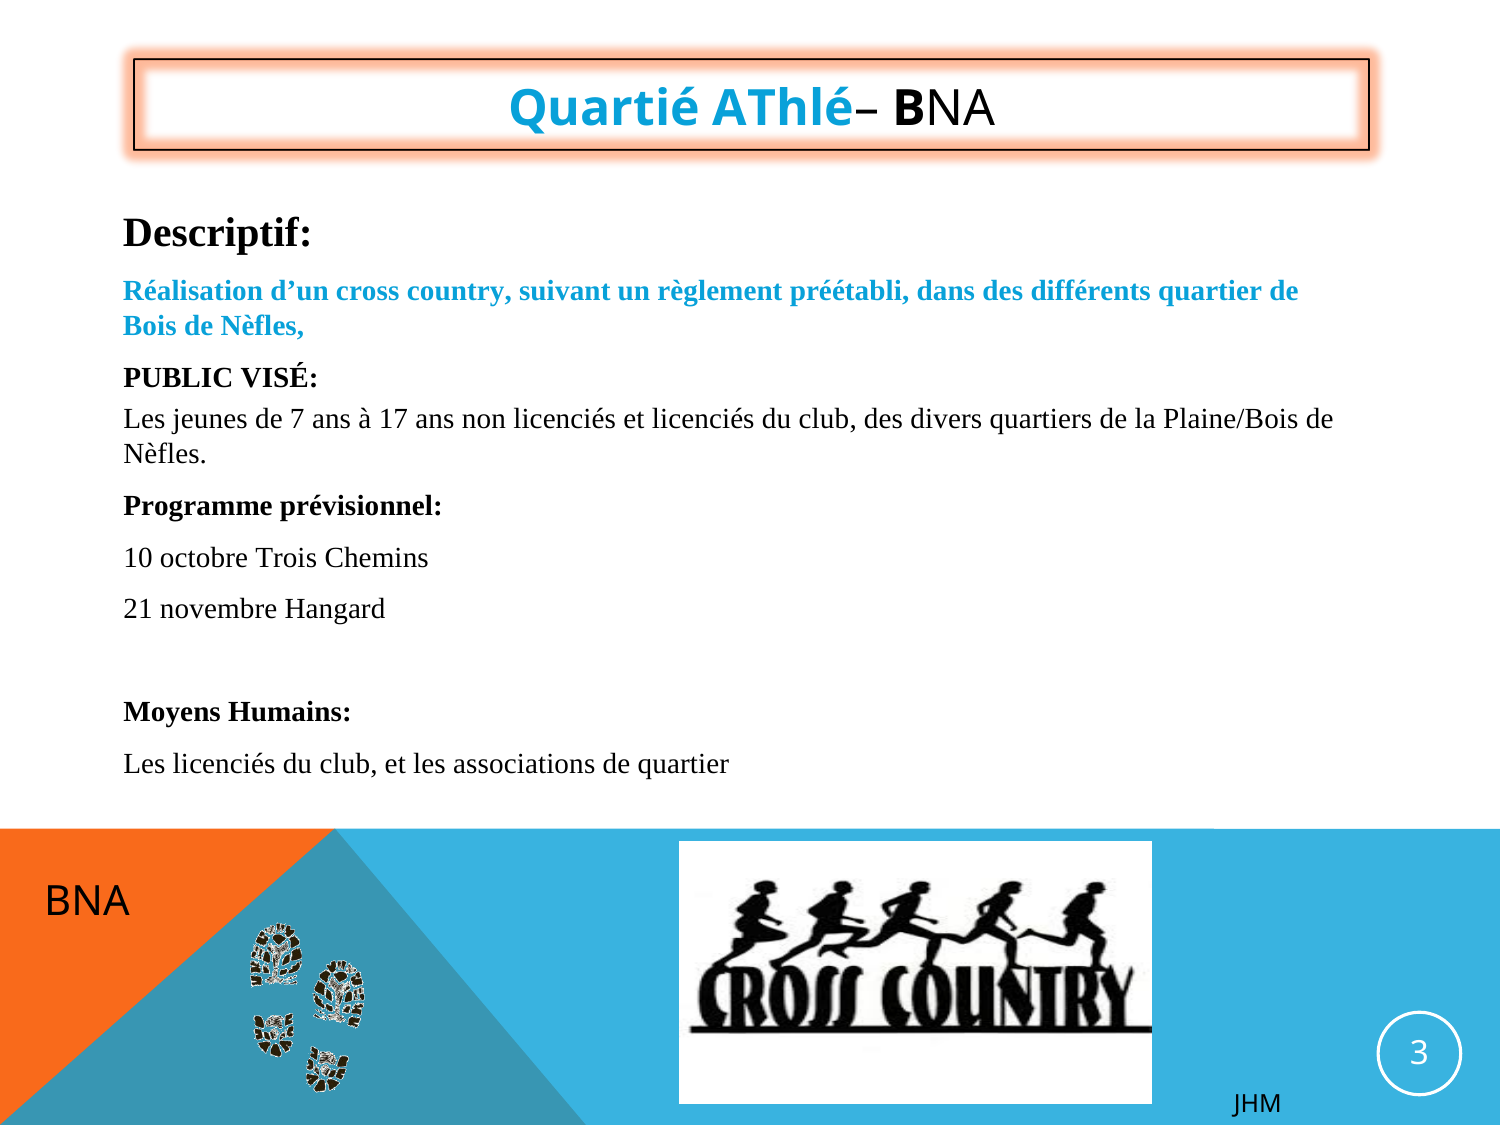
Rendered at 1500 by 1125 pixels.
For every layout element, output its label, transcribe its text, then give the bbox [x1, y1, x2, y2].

text_box Quartié AThlé– BNA [134, 59, 1369, 151]
list PUBLIC VISÉ: Les jeunes de 7 ans à 17 ans non licenciés et licenciés du club, des divers quartiers de la Plaine/Bois de Nèfles. Programme prévisionnel: 10 octobre Trois Chemins 21 novembre Hangard Moyens Humains: Les licenciés du club, et les associations de quartier [108, 350, 1412, 811]
text_box Descriptif: Réalisation d’un cross country, suivant un règlement préétabli, dans des différents quartier de Bois de Nèfles, [108, 196, 1376, 349]
picture [242, 921, 373, 1093]
picture [679, 841, 1152, 1104]
text_box <numéro> [1378, 1012, 1461, 1095]
text_box BNA [29, 841, 189, 956]
picture [110, 35, 1393, 174]
text_box JHM [1139, 1079, 1377, 1125]
